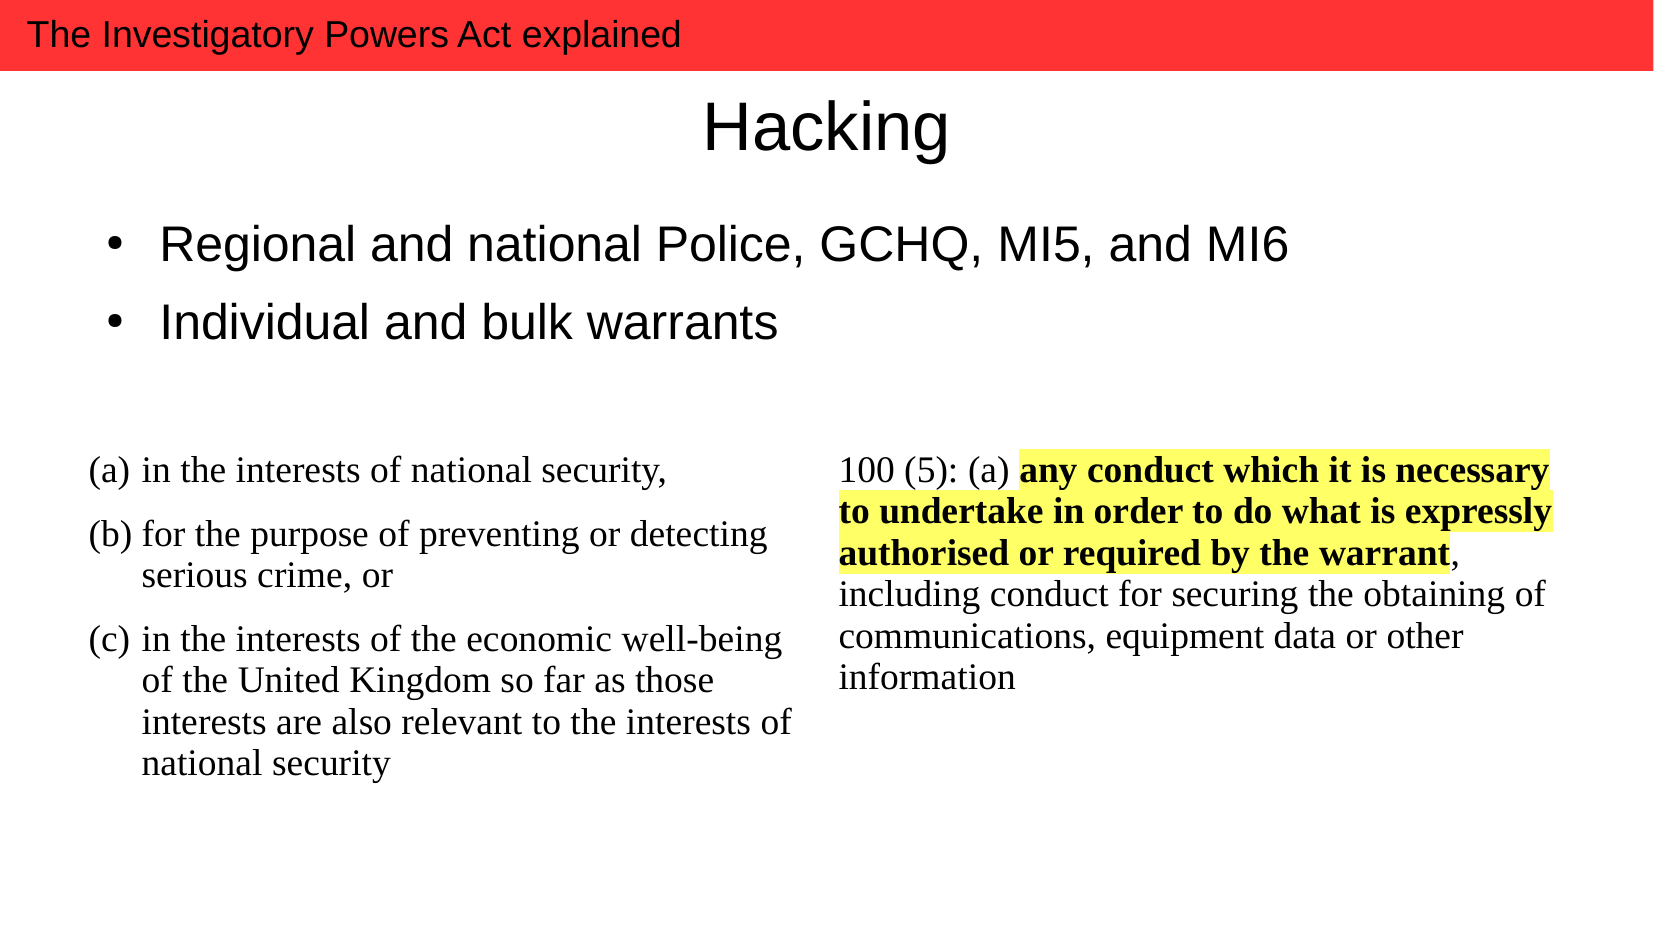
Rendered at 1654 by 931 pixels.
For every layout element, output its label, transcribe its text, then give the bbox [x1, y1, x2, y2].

text_box The Investigatory Powers Act explained [11, 5, 886, 63]
list 100 (5): (a) any conduct which it is necessary to undertake in order to do what is expressly authorised or required by the warrant, including conduct for securing the obtaining of communications, equipment data or other information [838, 448, 1571, 804]
list in the interests of national security, for the purpose of preventing or detecting serious crime, or in the interests of the economic well-being of the United Kingdom so far as those interests are also relevant to the interests of national security [70, 448, 804, 804]
text_box [0, 0, 1654, 71]
title Hacking [82, 71, 1571, 205]
list Regional and national Police, GCHQ, MI5, and MI6 Individual and bulk warrants [88, 216, 1512, 414]
